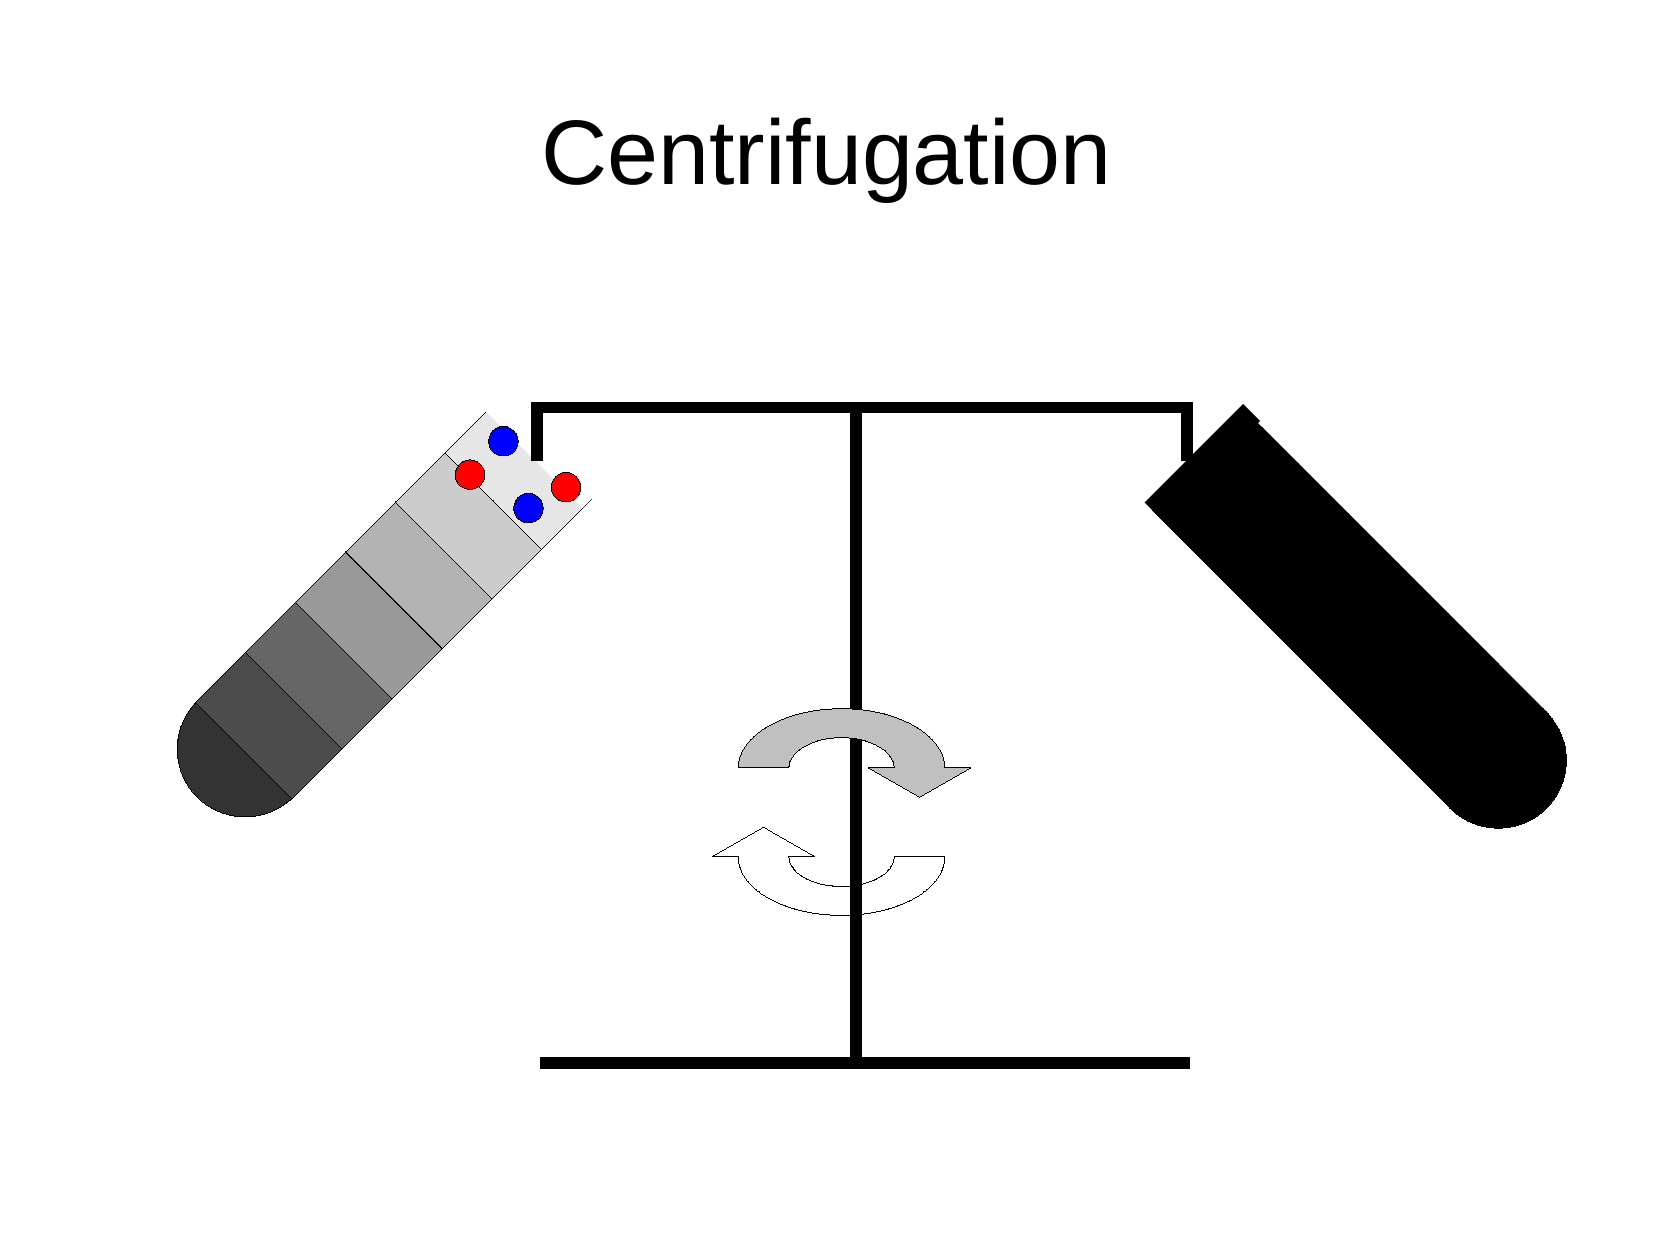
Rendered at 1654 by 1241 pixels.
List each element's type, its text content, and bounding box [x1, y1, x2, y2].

text_box [1144, 403, 1567, 829]
text_box [738, 708, 971, 798]
text_box [177, 392, 600, 817]
title Centrifugation [82, 56, 1571, 250]
